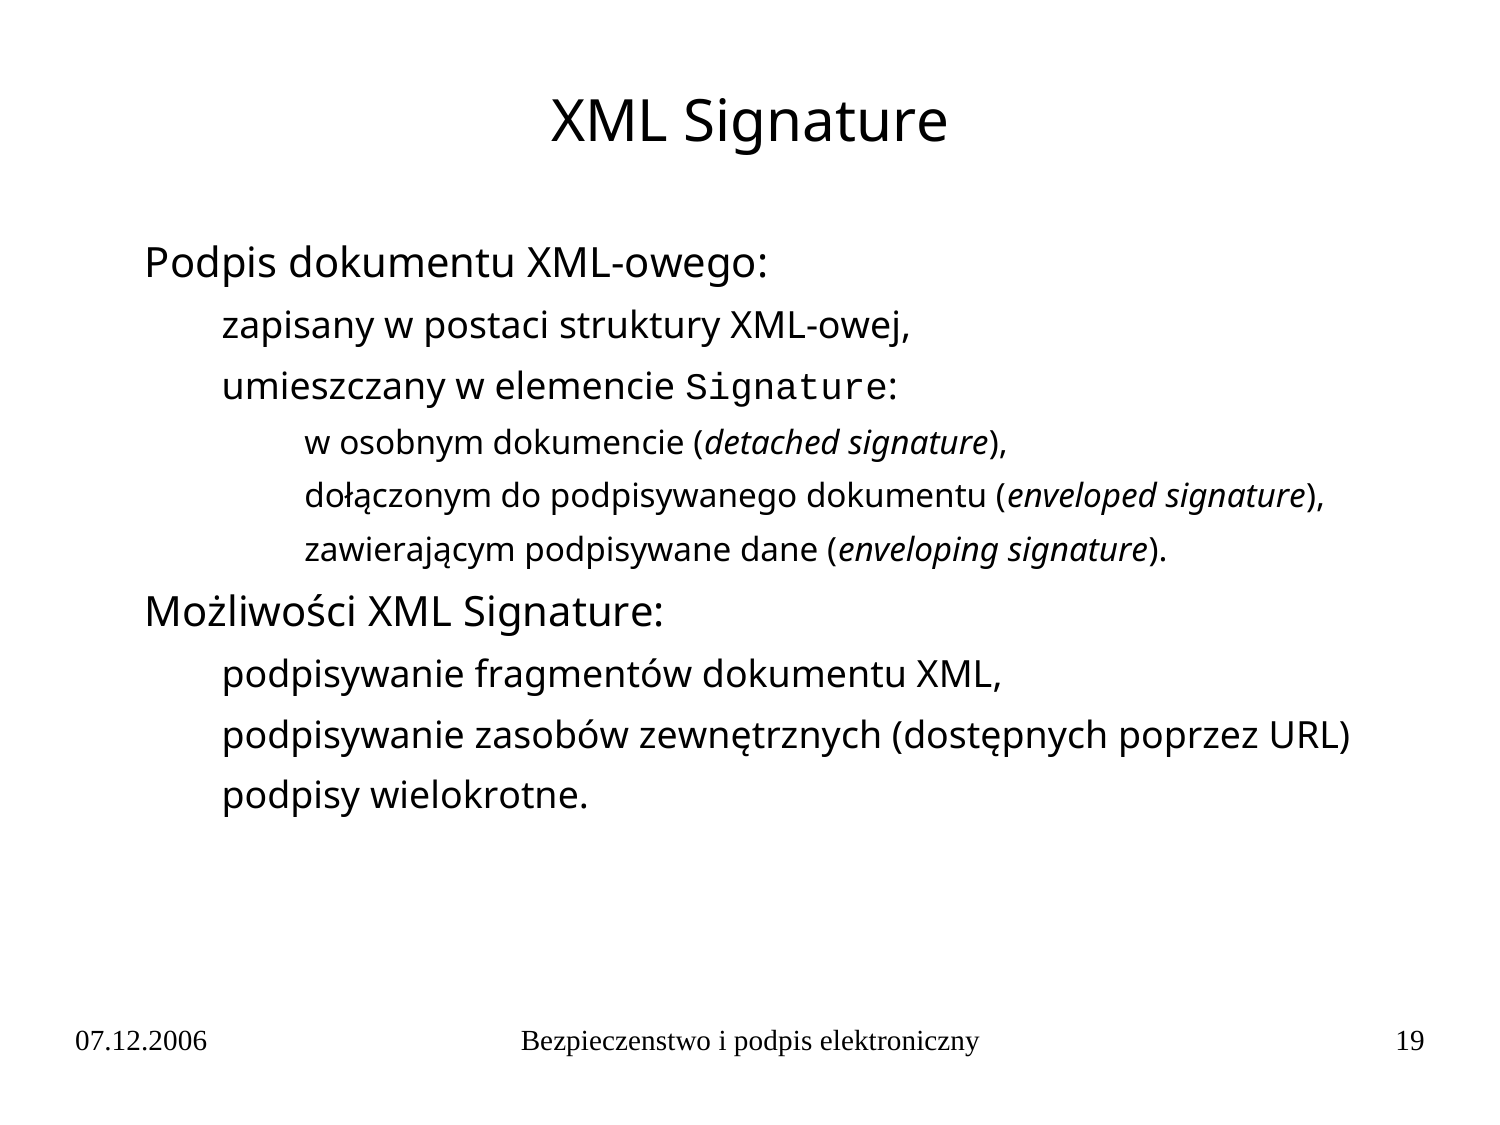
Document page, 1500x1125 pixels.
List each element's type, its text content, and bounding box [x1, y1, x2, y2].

title XML Signature [112, 50, 1388, 188]
list Podpis dokumentu XML-owego: zapisany w postaci struktury XML-owej, umieszczany w elemencie Signature: w osobnym dokumencie (detached signature), dołączonym do podpisywanego dokumentu (enveloped signature), zawierającym podpisywane dane (enveloping signature). Możliwości XML Signature: podpisywanie fragmentów dokumentu XML, podpisywanie zasobów zewnętrznych (dostępnych poprzez URL) podpisy wielokrotne. [112, 224, 1388, 1038]
